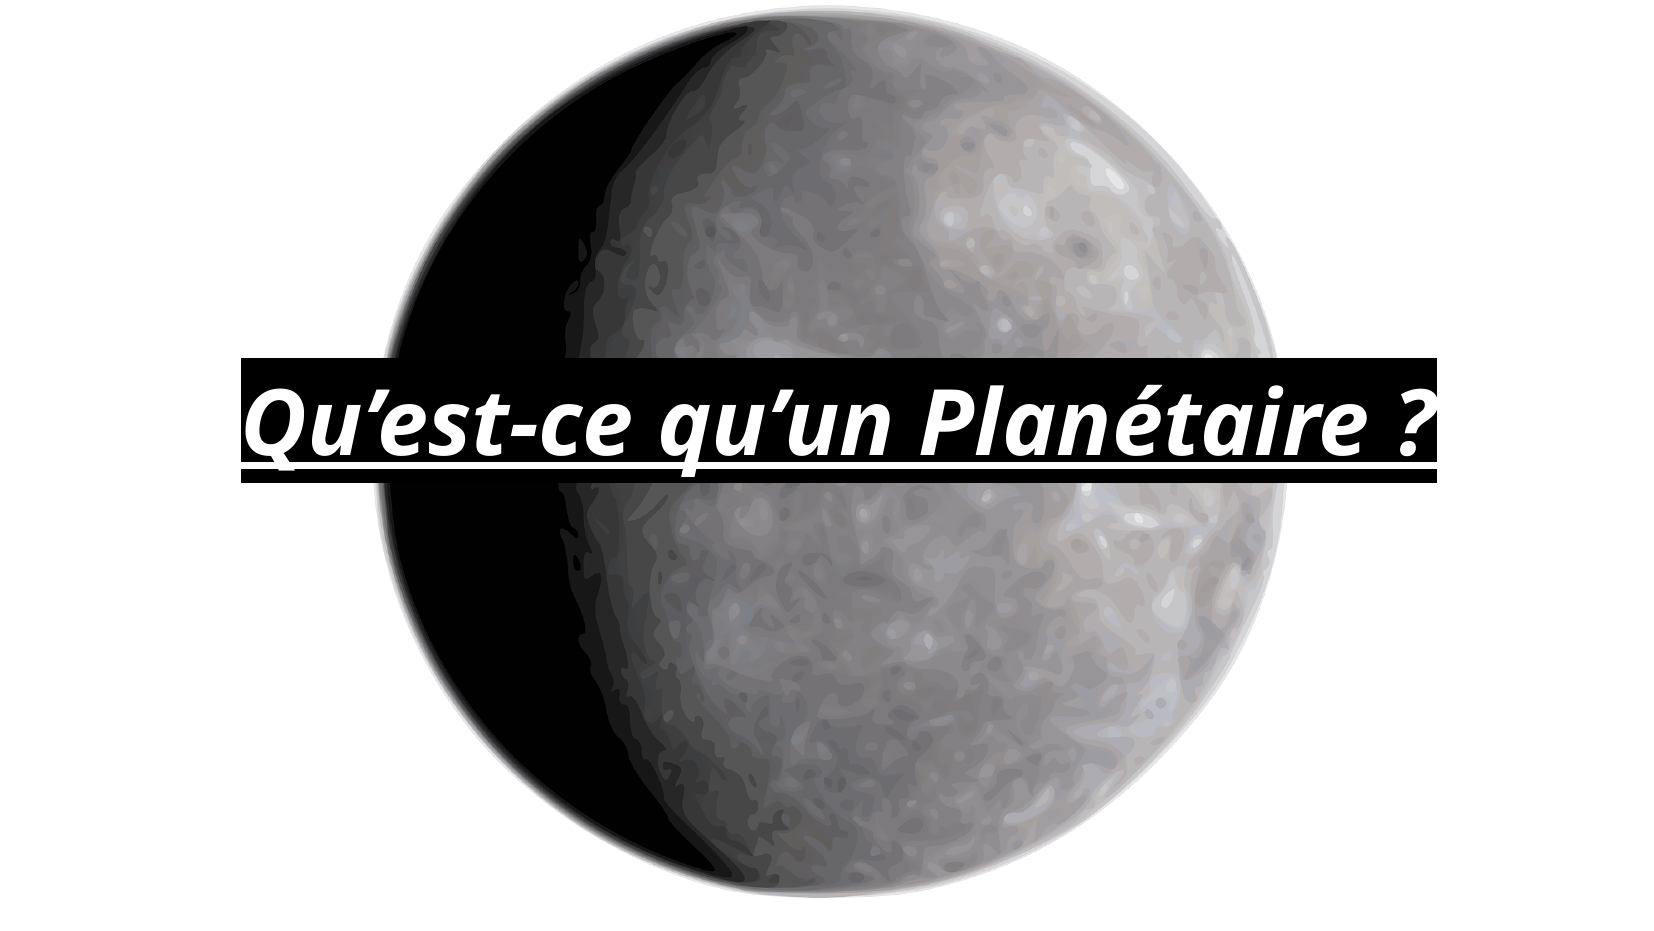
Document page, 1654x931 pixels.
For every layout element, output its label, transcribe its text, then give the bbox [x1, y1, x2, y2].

picture [372, 5, 1288, 342]
title Qu’est-ce qu’un Planétaire ? [94, 342, 1583, 498]
picture [372, 498, 1288, 898]
